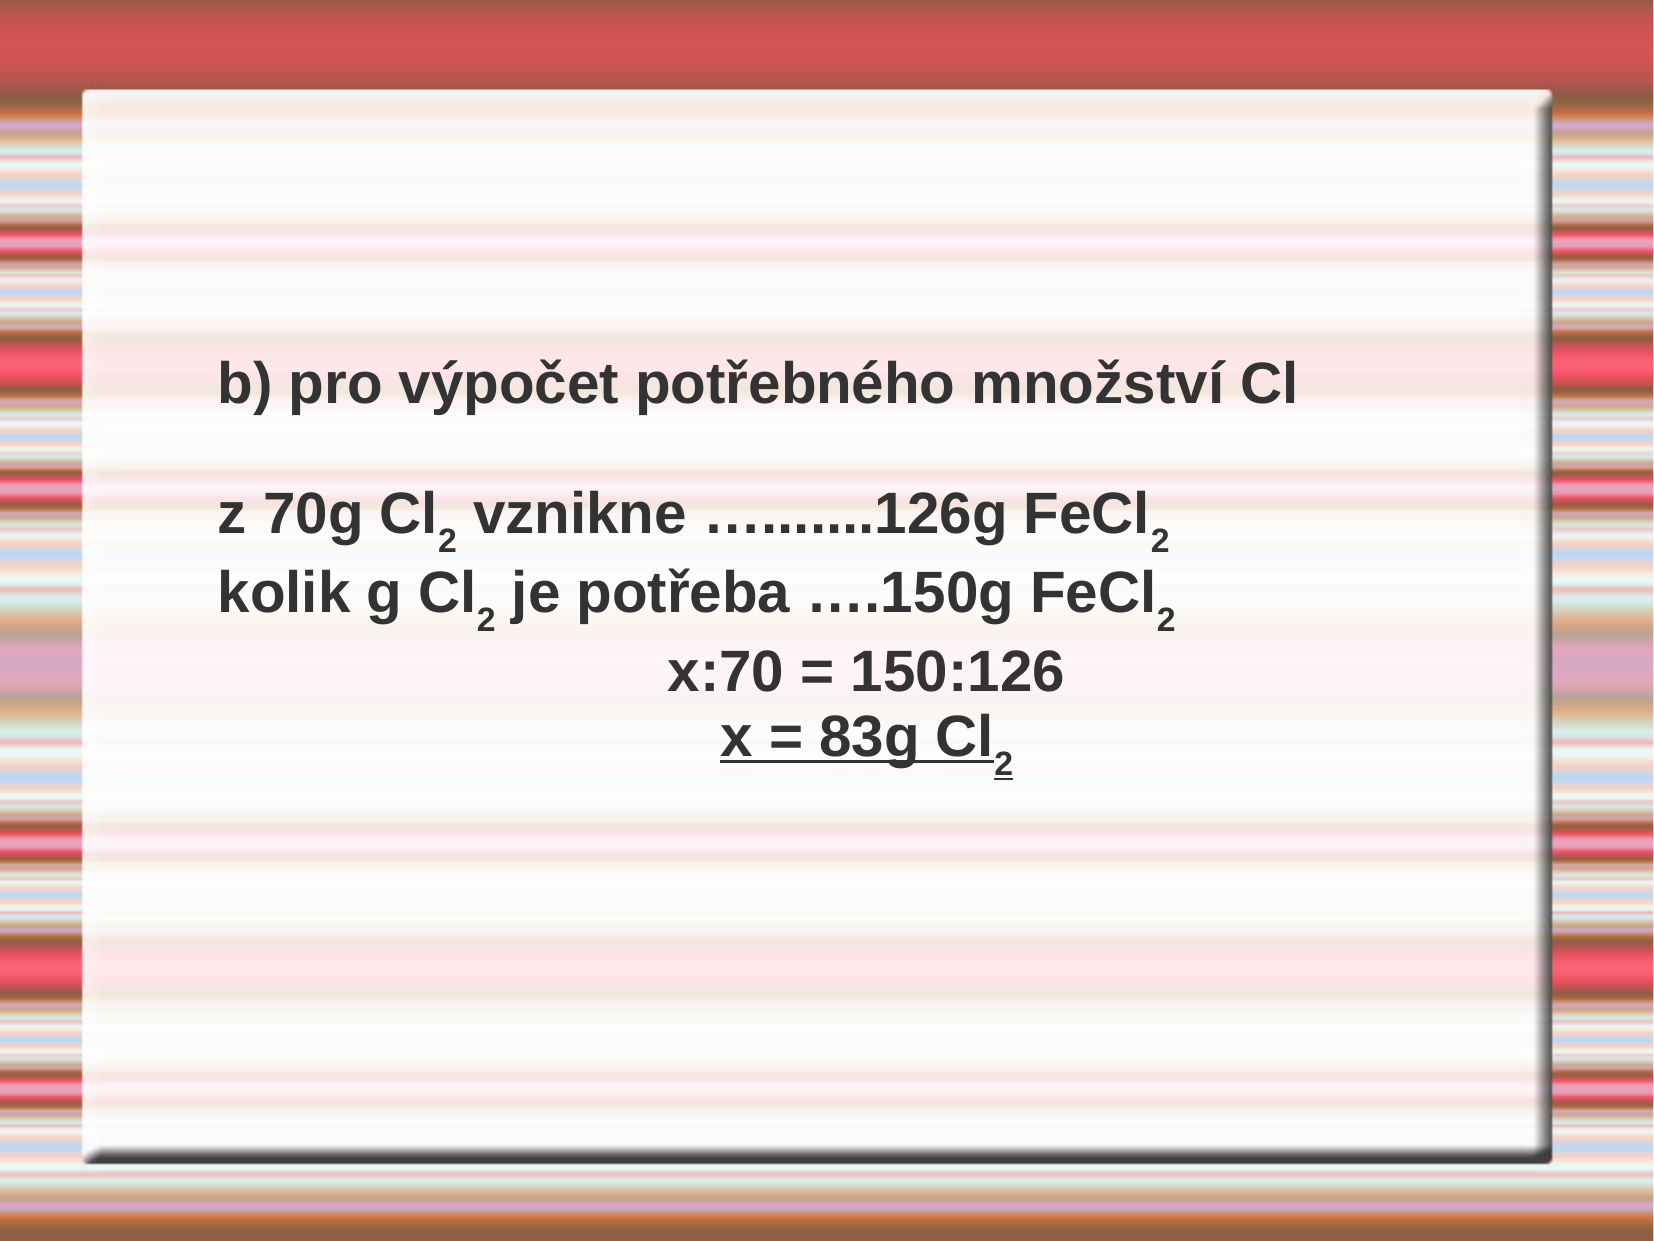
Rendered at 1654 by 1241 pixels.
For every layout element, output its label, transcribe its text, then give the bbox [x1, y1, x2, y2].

picture [0, 0, 1654, 1241]
list b) pro výpočet potřebného množství Cl z 70g Cl2 vznikne ….......126g FeCl2 kolik g Cl2 je potřeba ….150g FeCl2 x:70 = 150:126 x = 83g Cl2 [134, 350, 1516, 1170]
